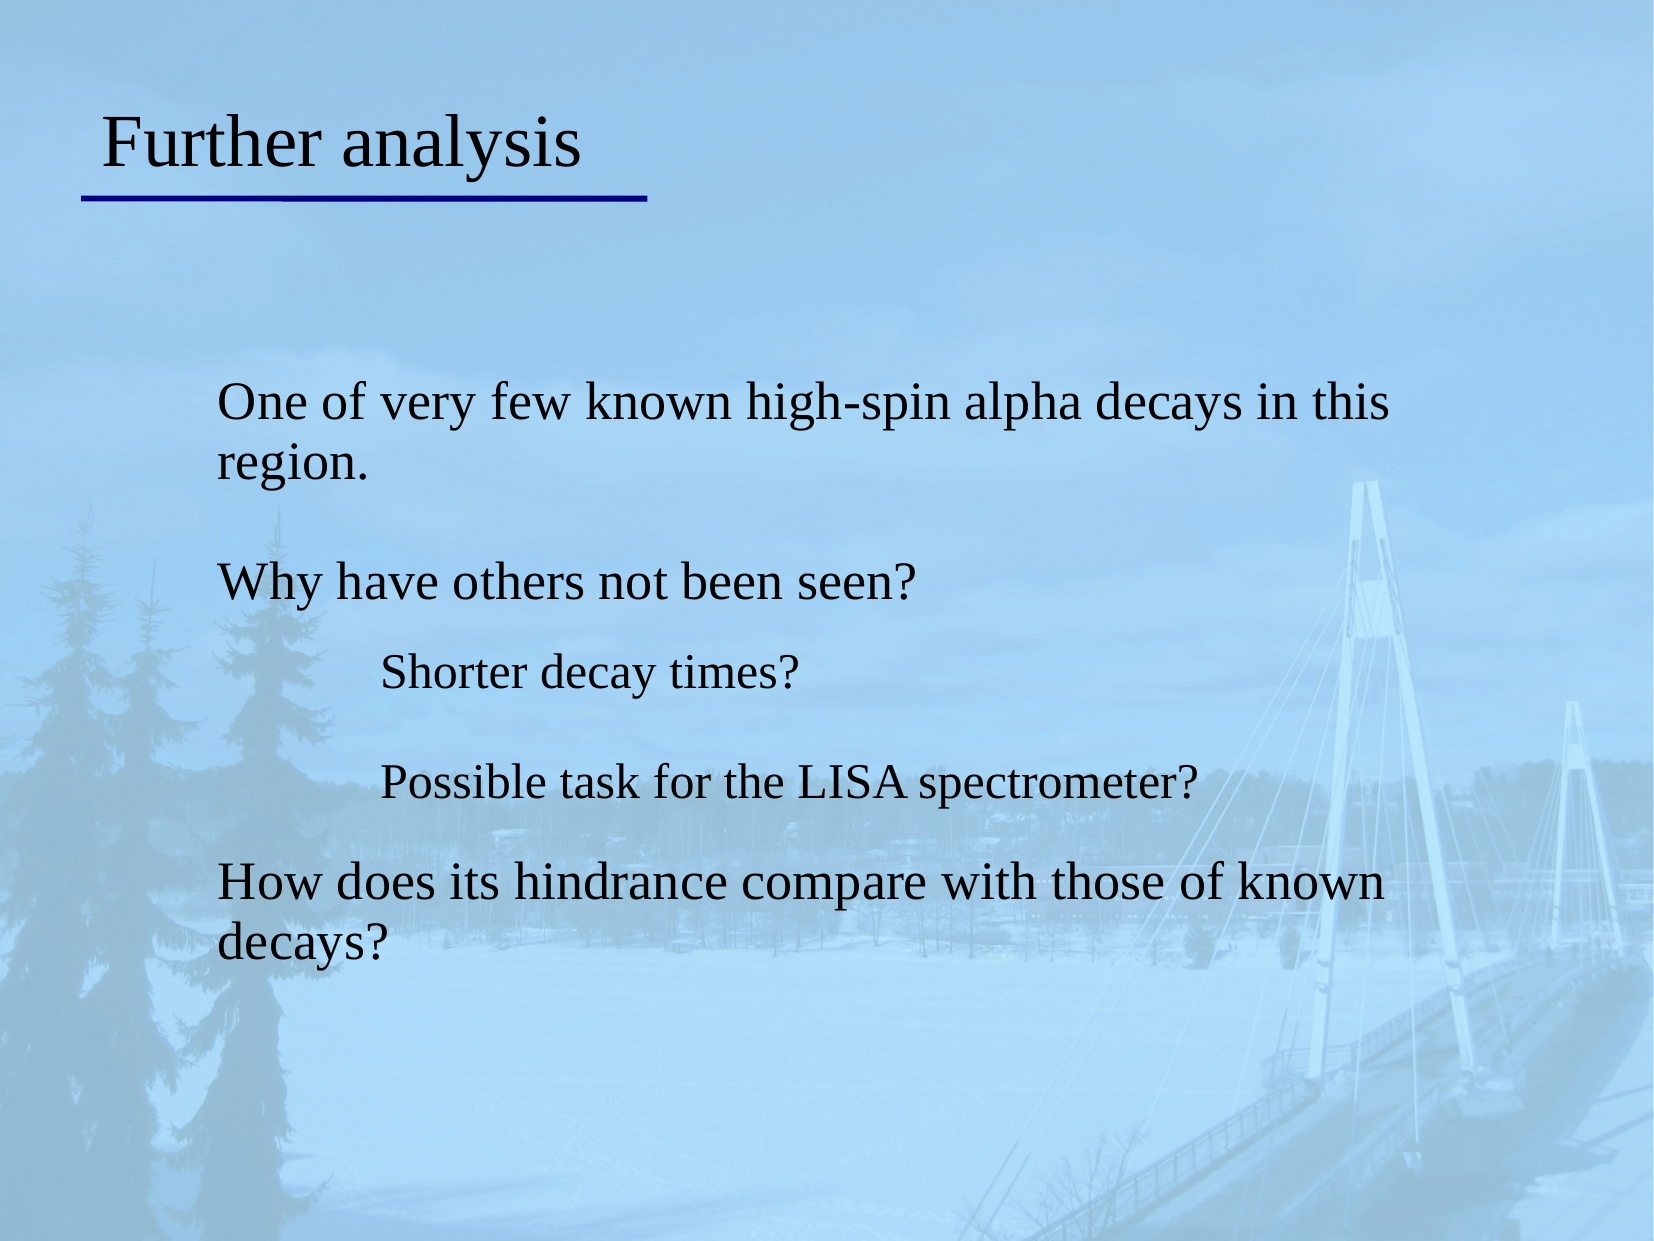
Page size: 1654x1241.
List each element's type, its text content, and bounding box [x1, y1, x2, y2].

text_box One of very few known high-spin alpha decays in this region. Why have others not been seen? How does its hindrance compare with those of known decays? [203, 364, 1510, 980]
text_box Shorter decay times? Possible task for the LISA spectrometer? [365, 636, 1340, 817]
picture [0, 0, 1654, 1241]
text_box Further analysis [86, 92, 730, 212]
